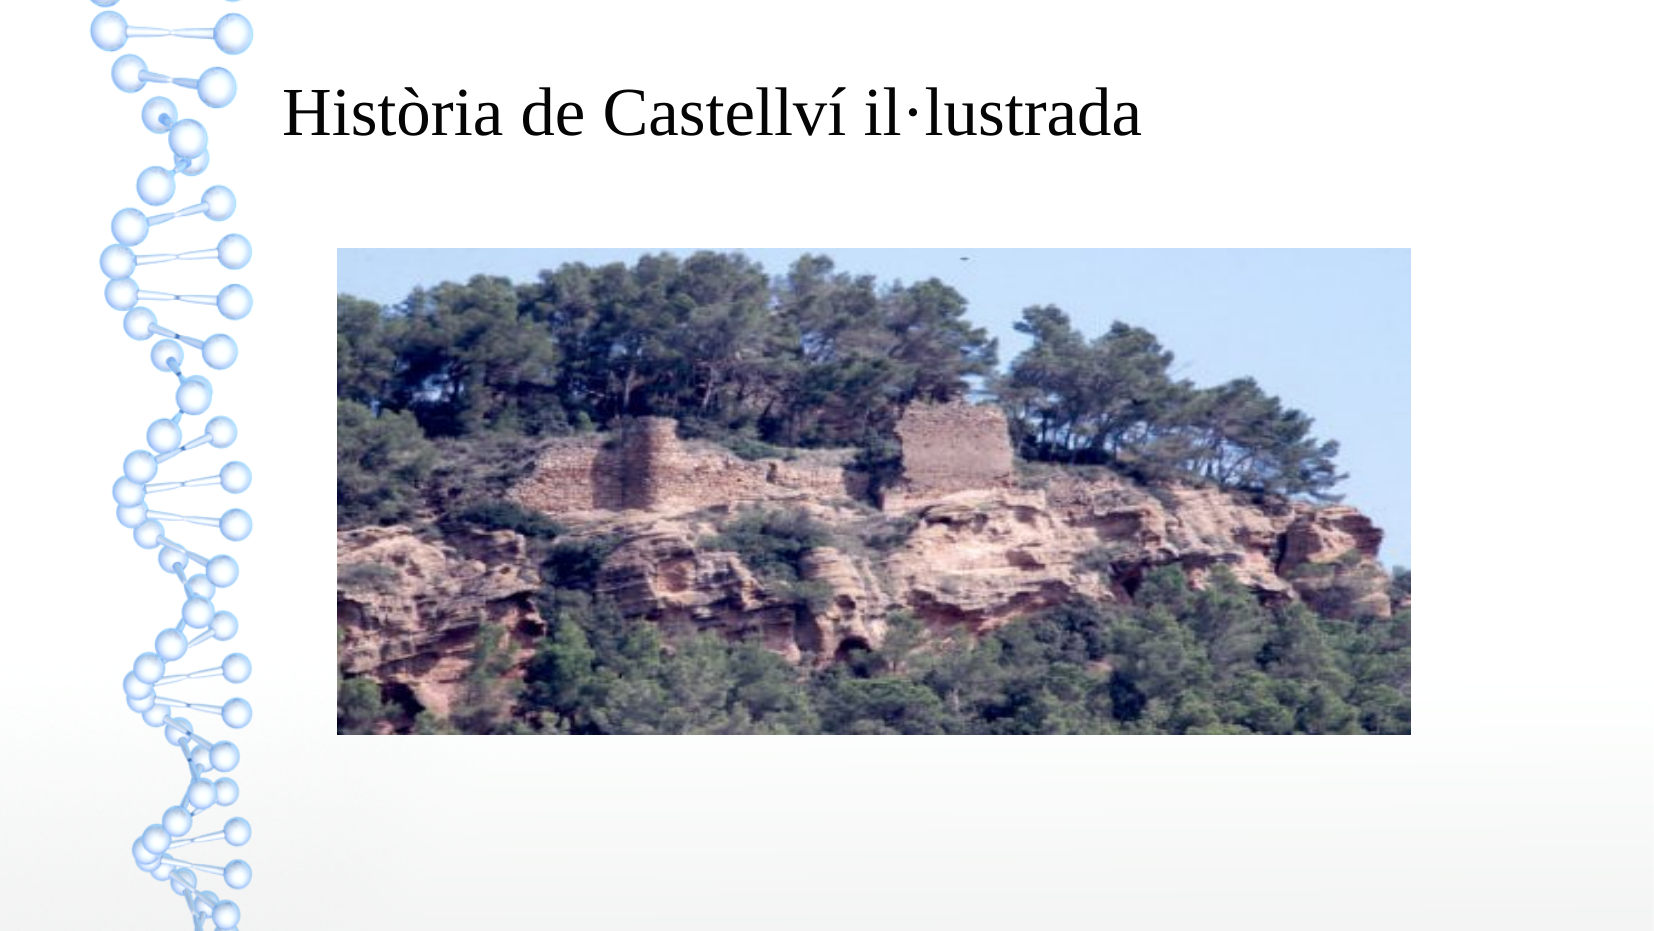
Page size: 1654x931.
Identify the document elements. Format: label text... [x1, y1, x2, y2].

title Història de Castellví il·lustrada [82, 35, 1235, 189]
picture [0, 0, 1654, 931]
